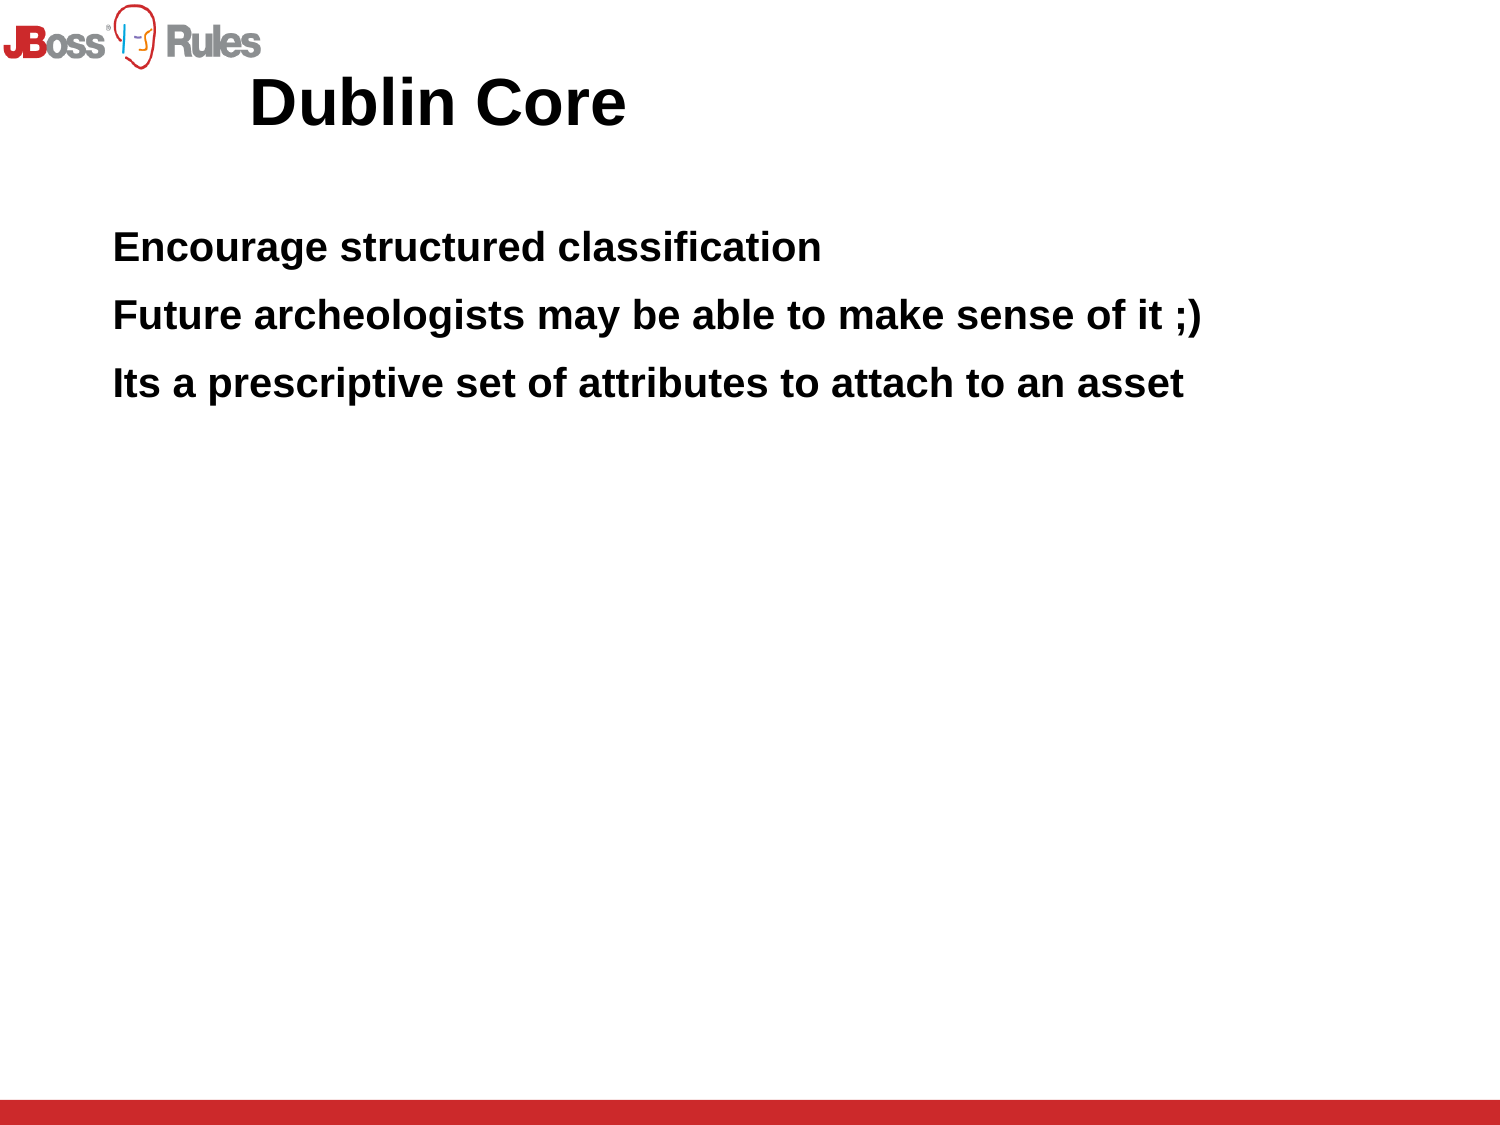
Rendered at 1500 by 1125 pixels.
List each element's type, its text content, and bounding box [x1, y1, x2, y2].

list Encourage structured classification Future archeologists may be able to make sense of it ;) Its a prescriptive set of attributes to attach to an asset [112, 212, 1388, 889]
picture [0, 0, 266, 73]
title Dublin Core [249, 37, 1451, 149]
